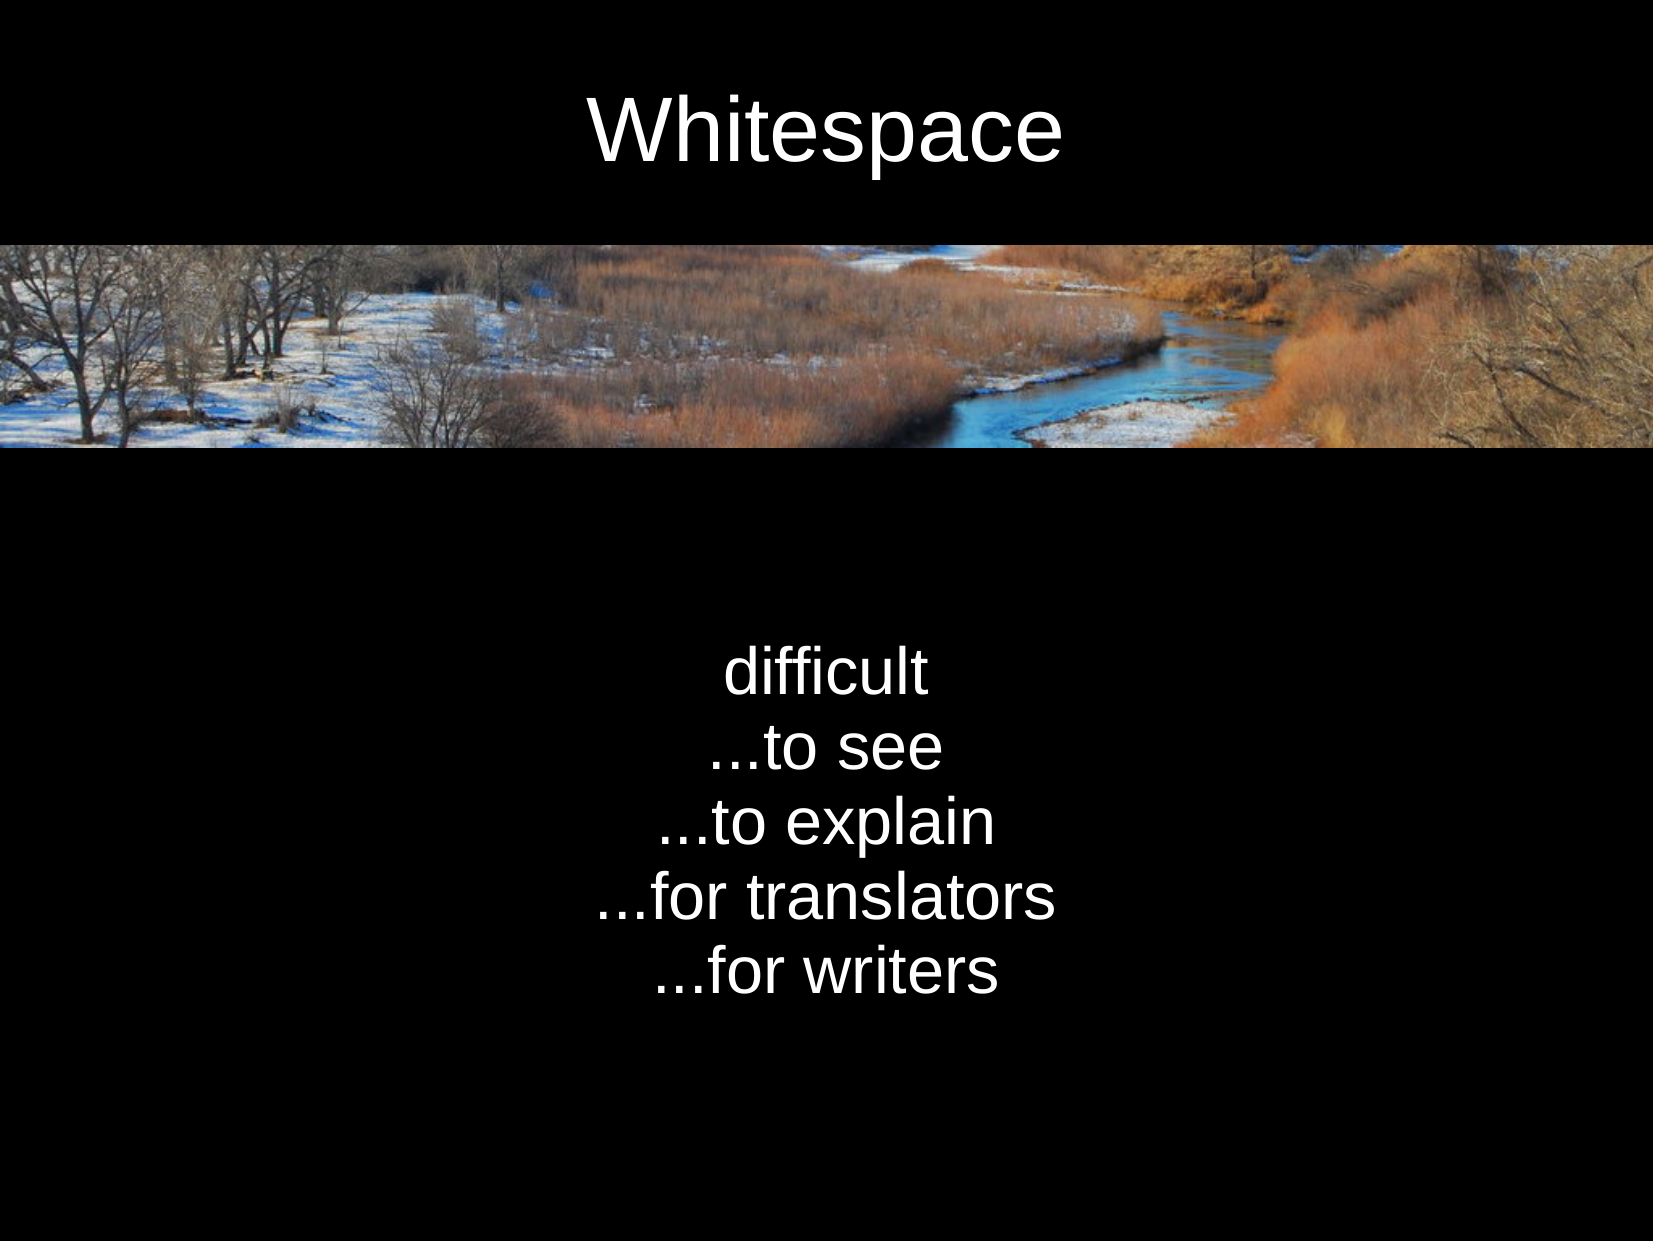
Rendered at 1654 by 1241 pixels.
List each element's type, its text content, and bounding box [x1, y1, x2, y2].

title Whitespace [82, 49, 1571, 211]
picture [0, 245, 1653, 448]
subtitle difficult ...to see ...to explain ...for translators ...for writers [82, 510, 1571, 1133]
